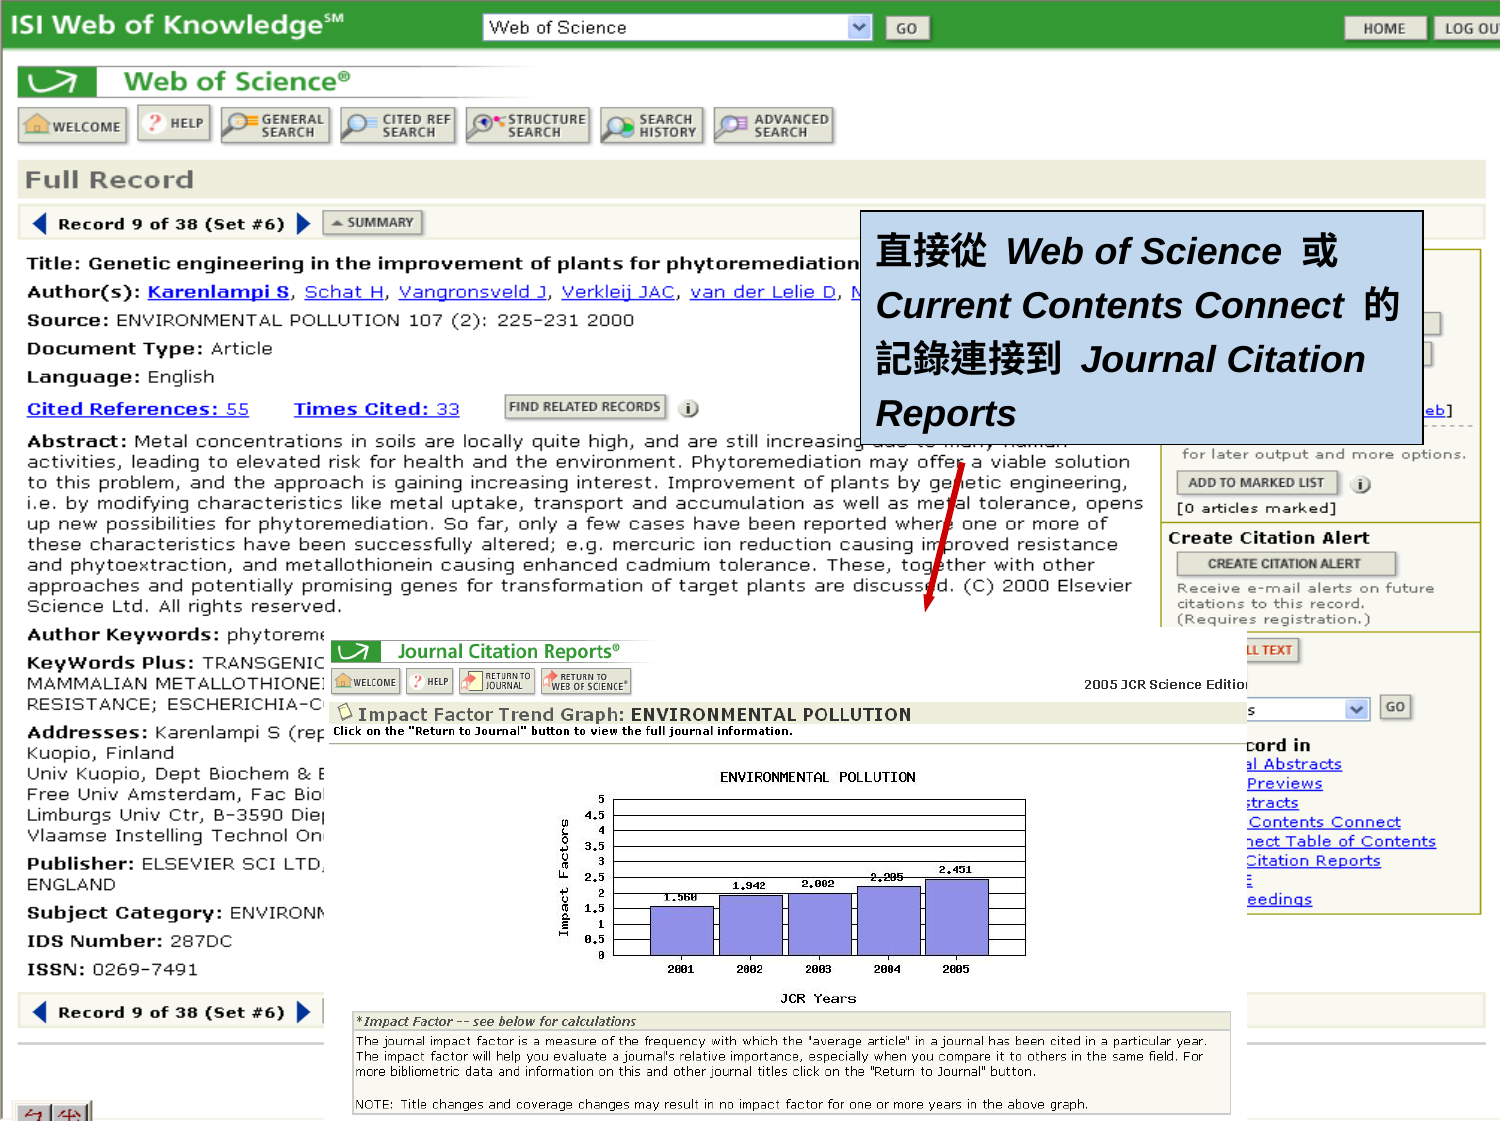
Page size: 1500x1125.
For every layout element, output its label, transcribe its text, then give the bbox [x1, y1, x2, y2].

picture [0, 0, 1500, 1125]
text_box 直接從 Web of Science 或Current Contents Connect 的記錄連接到 Journal Citation Reports [860, 210, 1424, 445]
